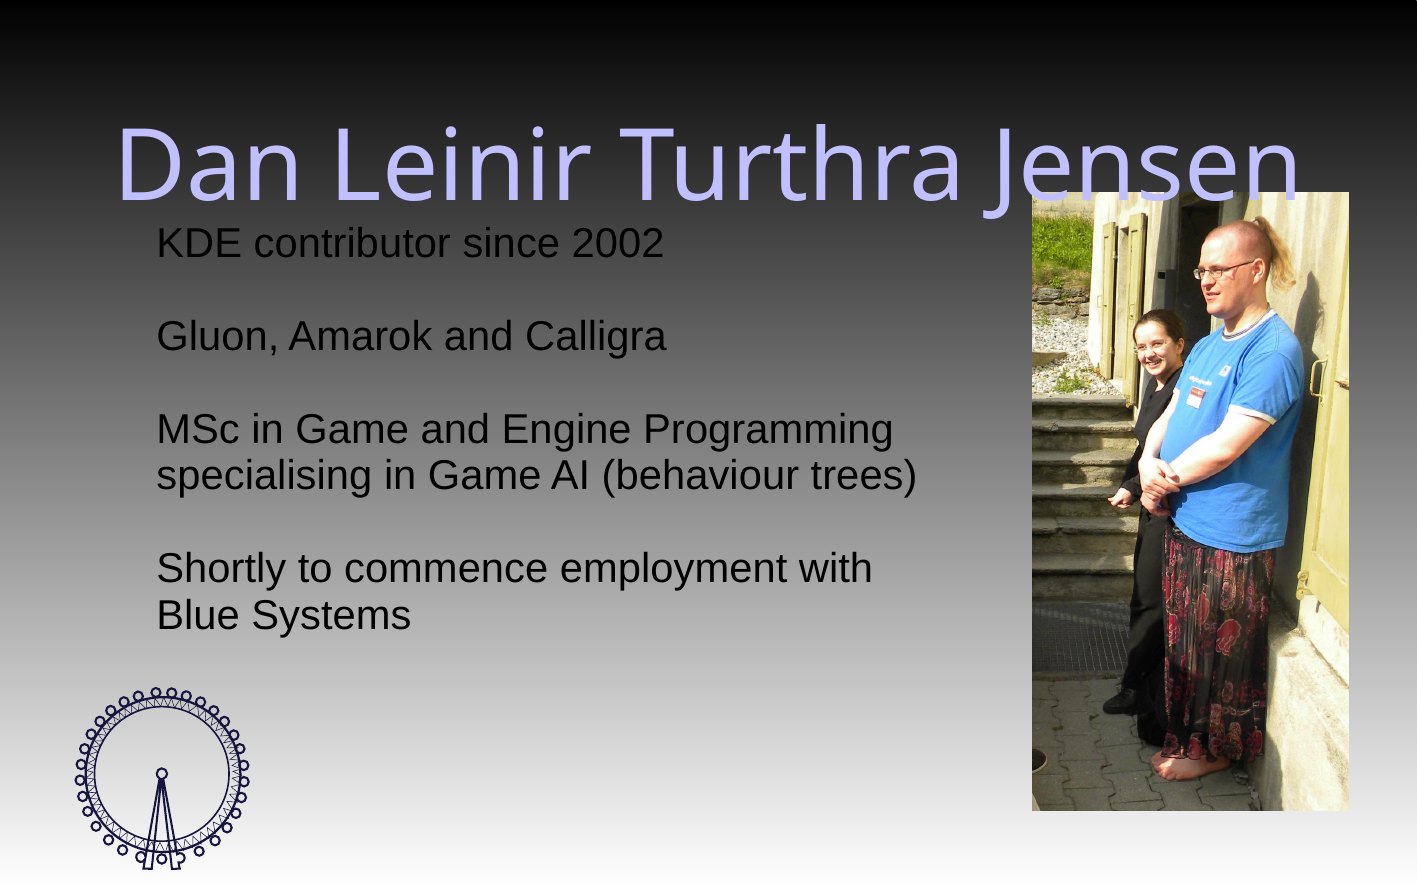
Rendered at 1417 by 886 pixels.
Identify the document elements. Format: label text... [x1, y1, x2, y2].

title Dan Leinir Turthra Jensen [70, 58, 1346, 201]
list KDE contributor since 2002 Gluon, Amarok and Calligra MSc in Game and Engine Programming specialising in Game AI (behaviour trees) Shortly to commence employment with Blue Systems [141, 212, 988, 753]
picture [1032, 192, 1349, 812]
